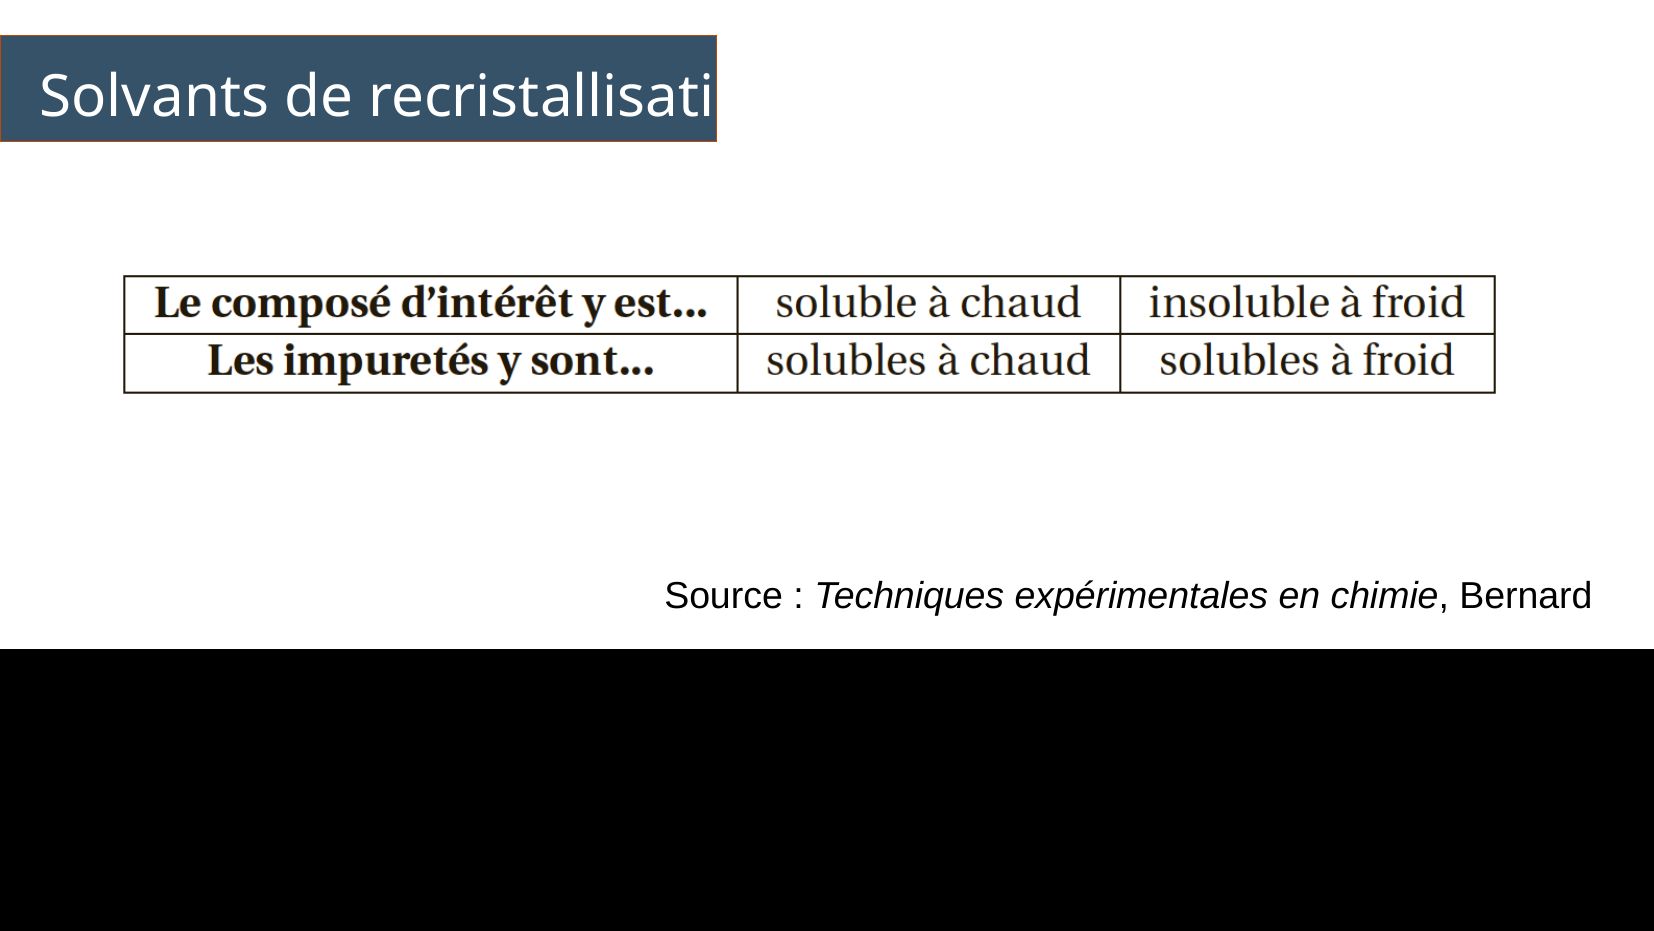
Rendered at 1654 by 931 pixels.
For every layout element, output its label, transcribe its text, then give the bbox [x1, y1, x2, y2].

picture [116, 271, 1501, 399]
text_box Source : Techniques expérimentales en chimie, Bernard [649, 566, 1642, 638]
text_box Solvants de recristallisation [24, 47, 717, 137]
text_box [0, 35, 717, 142]
text_box [0, 649, 1654, 931]
